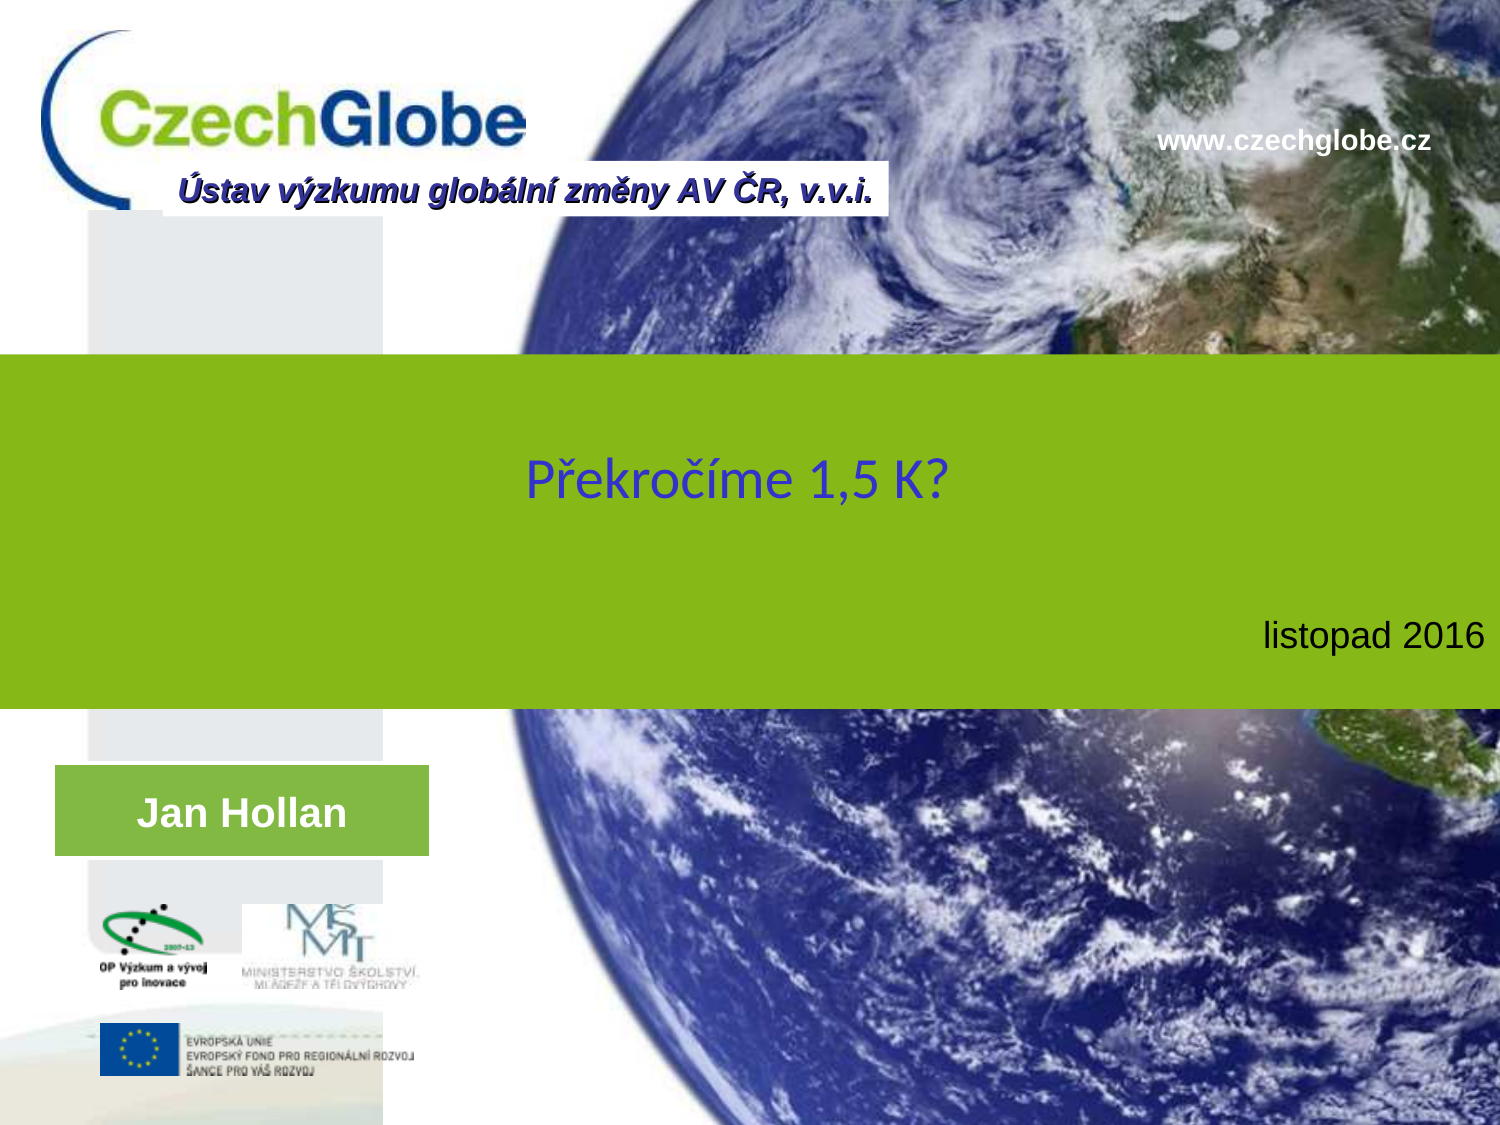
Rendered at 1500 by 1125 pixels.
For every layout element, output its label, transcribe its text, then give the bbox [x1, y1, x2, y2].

text_box [0, 354, 1500, 709]
picture [0, 0, 1500, 354]
text_box Jan Hollan [53, 763, 431, 858]
text_box listopad 2016 [287, 603, 1500, 709]
text_box Ústav výzkumu globální změny AV ČR, v.v.i. [162, 160, 889, 217]
text_box www.czechglobe.cz [971, 113, 1447, 192]
picture [0, 709, 1500, 1125]
title Překročíme 1,5 K? [59, 354, 1418, 596]
